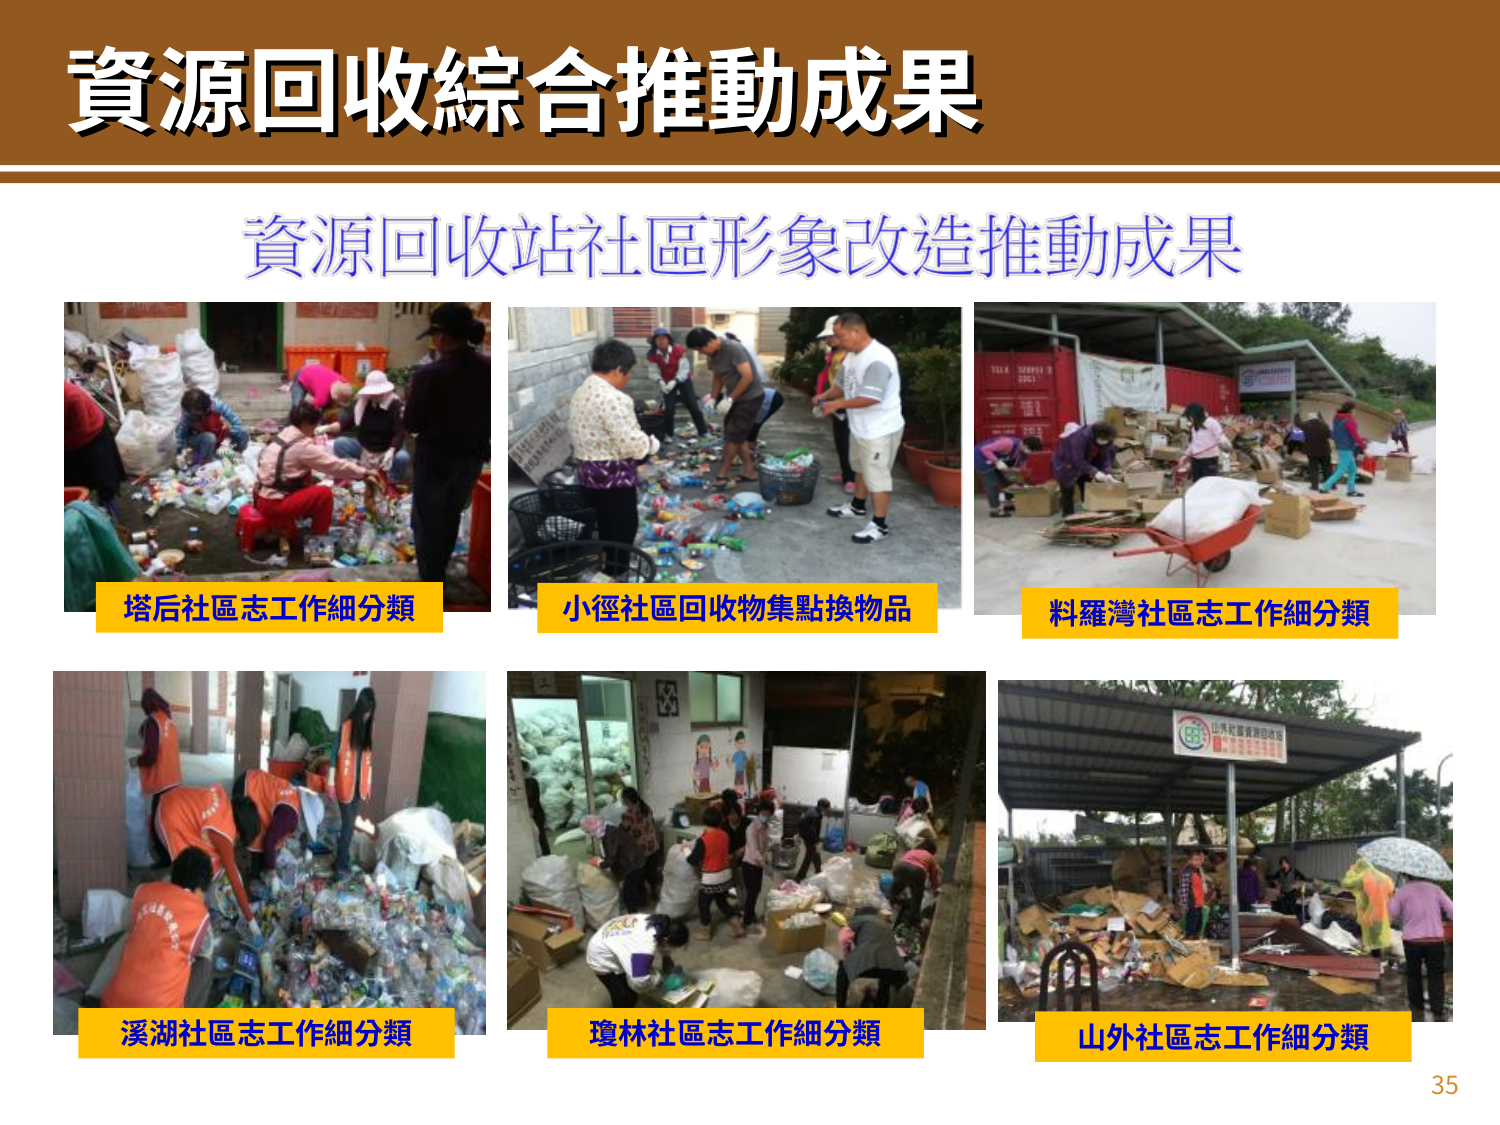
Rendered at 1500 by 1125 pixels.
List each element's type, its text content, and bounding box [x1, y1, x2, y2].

picture [53, 671, 486, 1035]
title 資源回收綜合推動成果 [50, 19, 1476, 157]
text_box <編號> [1350, 1061, 1475, 1103]
text_box 塔后社區志工作細分類 [95, 582, 443, 633]
picture [26, 194, 1460, 291]
picture [507, 671, 986, 1030]
picture [998, 680, 1453, 1022]
text_box 小徑社區回收物集點換物品 [537, 582, 938, 634]
picture [64, 302, 491, 612]
text_box 瓊林社區志工作細分類 [547, 1008, 924, 1059]
text_box 山外社區志工作細分類 [1035, 1011, 1412, 1062]
picture [974, 302, 1436, 615]
picture [508, 307, 963, 610]
text_box 料羅灣社區志工作細分類 [1022, 588, 1399, 639]
text_box 溪湖社區志工作細分類 [78, 1008, 455, 1059]
